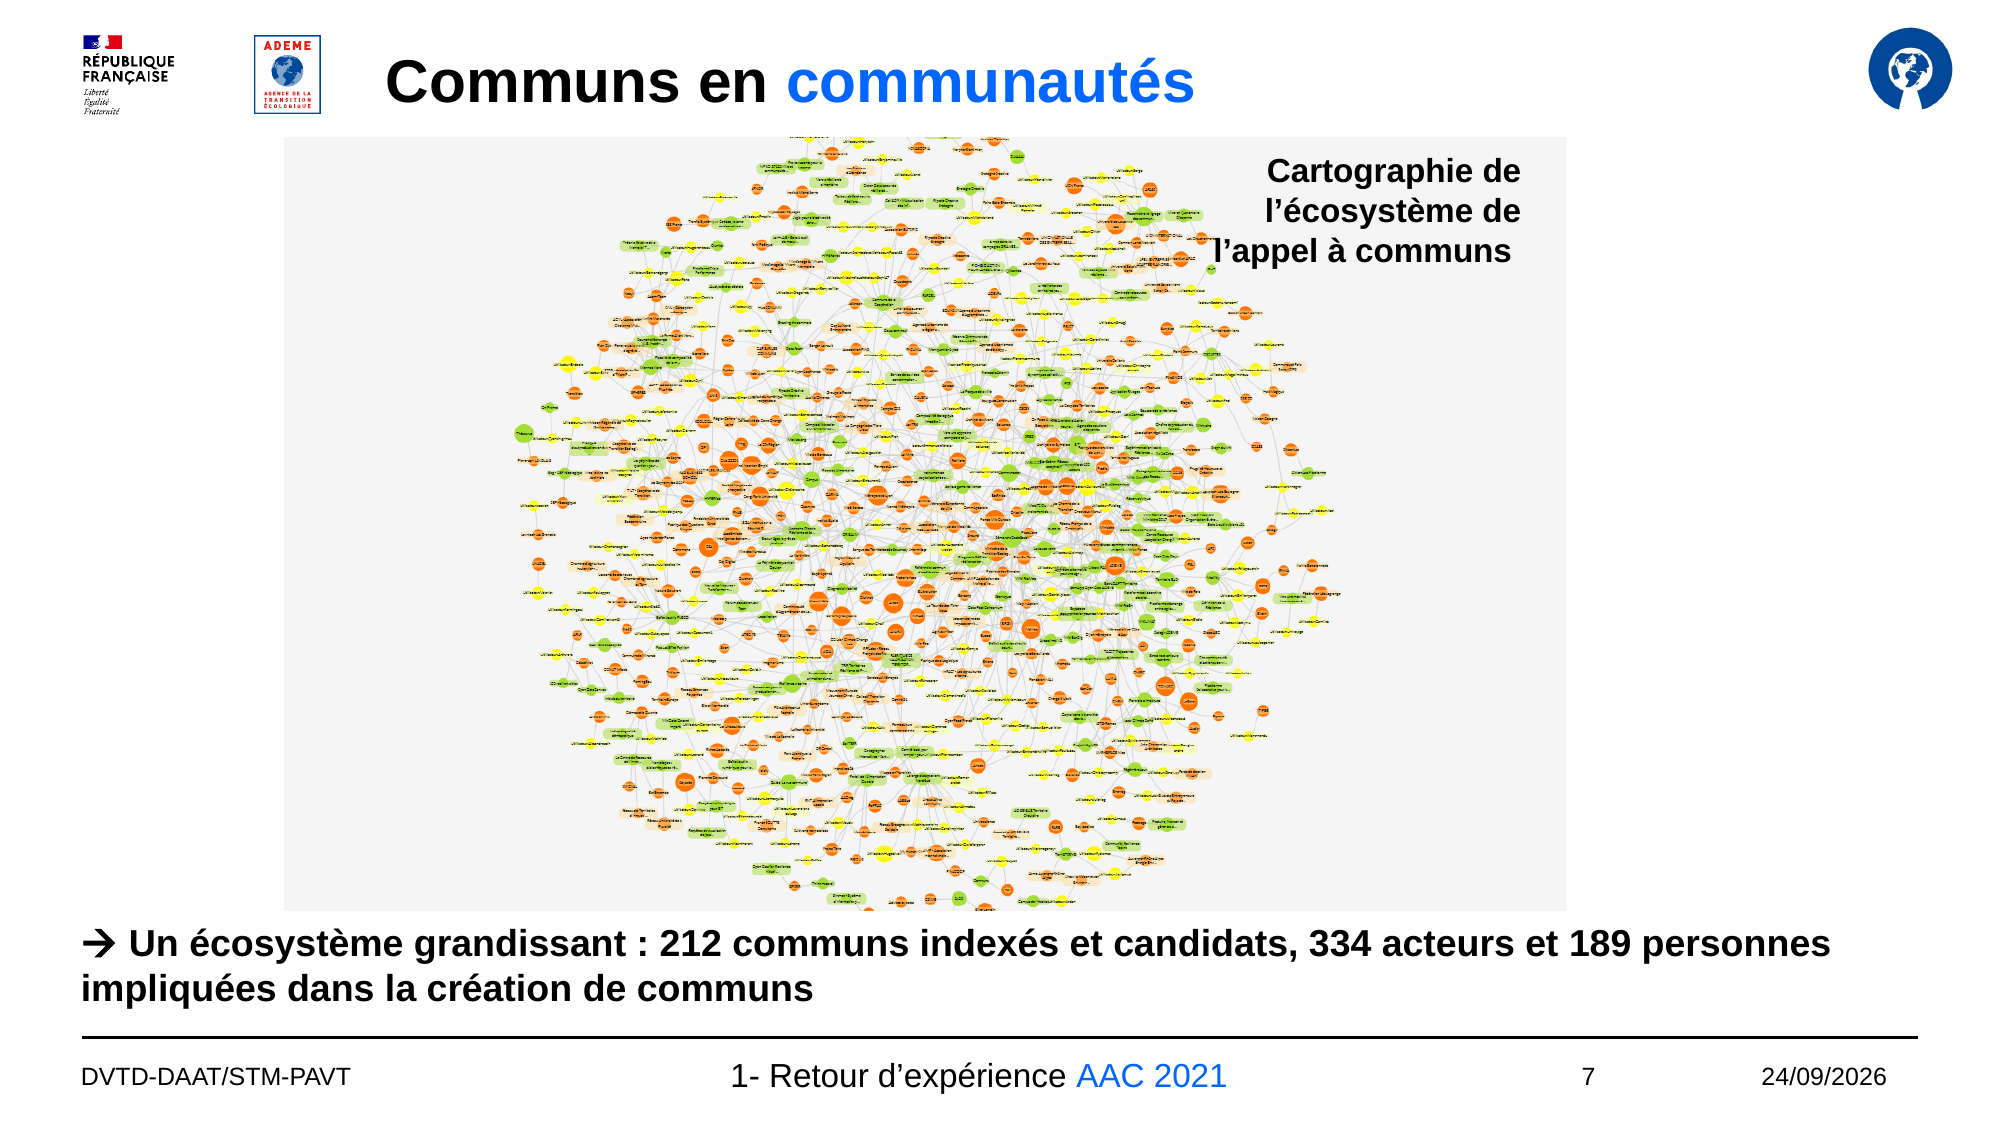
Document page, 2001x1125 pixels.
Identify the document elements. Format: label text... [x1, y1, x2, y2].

text_box 1- Retour d’expérience AAC 2021 [715, 1046, 1716, 1102]
title Communs en communautés [353, 19, 1834, 123]
text_box 16/11/2022 [1746, 1045, 1935, 1105]
text_box DVTD-DAAT/STM-PAVT [65, 1045, 737, 1105]
text_box Cartographie de l’écosystème de l’appel à communs [1198, 141, 1567, 360]
text_box  Un écosystème grandissant : 212 communs indexés et candidats, 334 acteurs et 189 personnes impliquées dans la création de communs [65, 911, 1895, 1018]
picture [1840, 0, 1987, 142]
picture [283, 137, 1567, 911]
